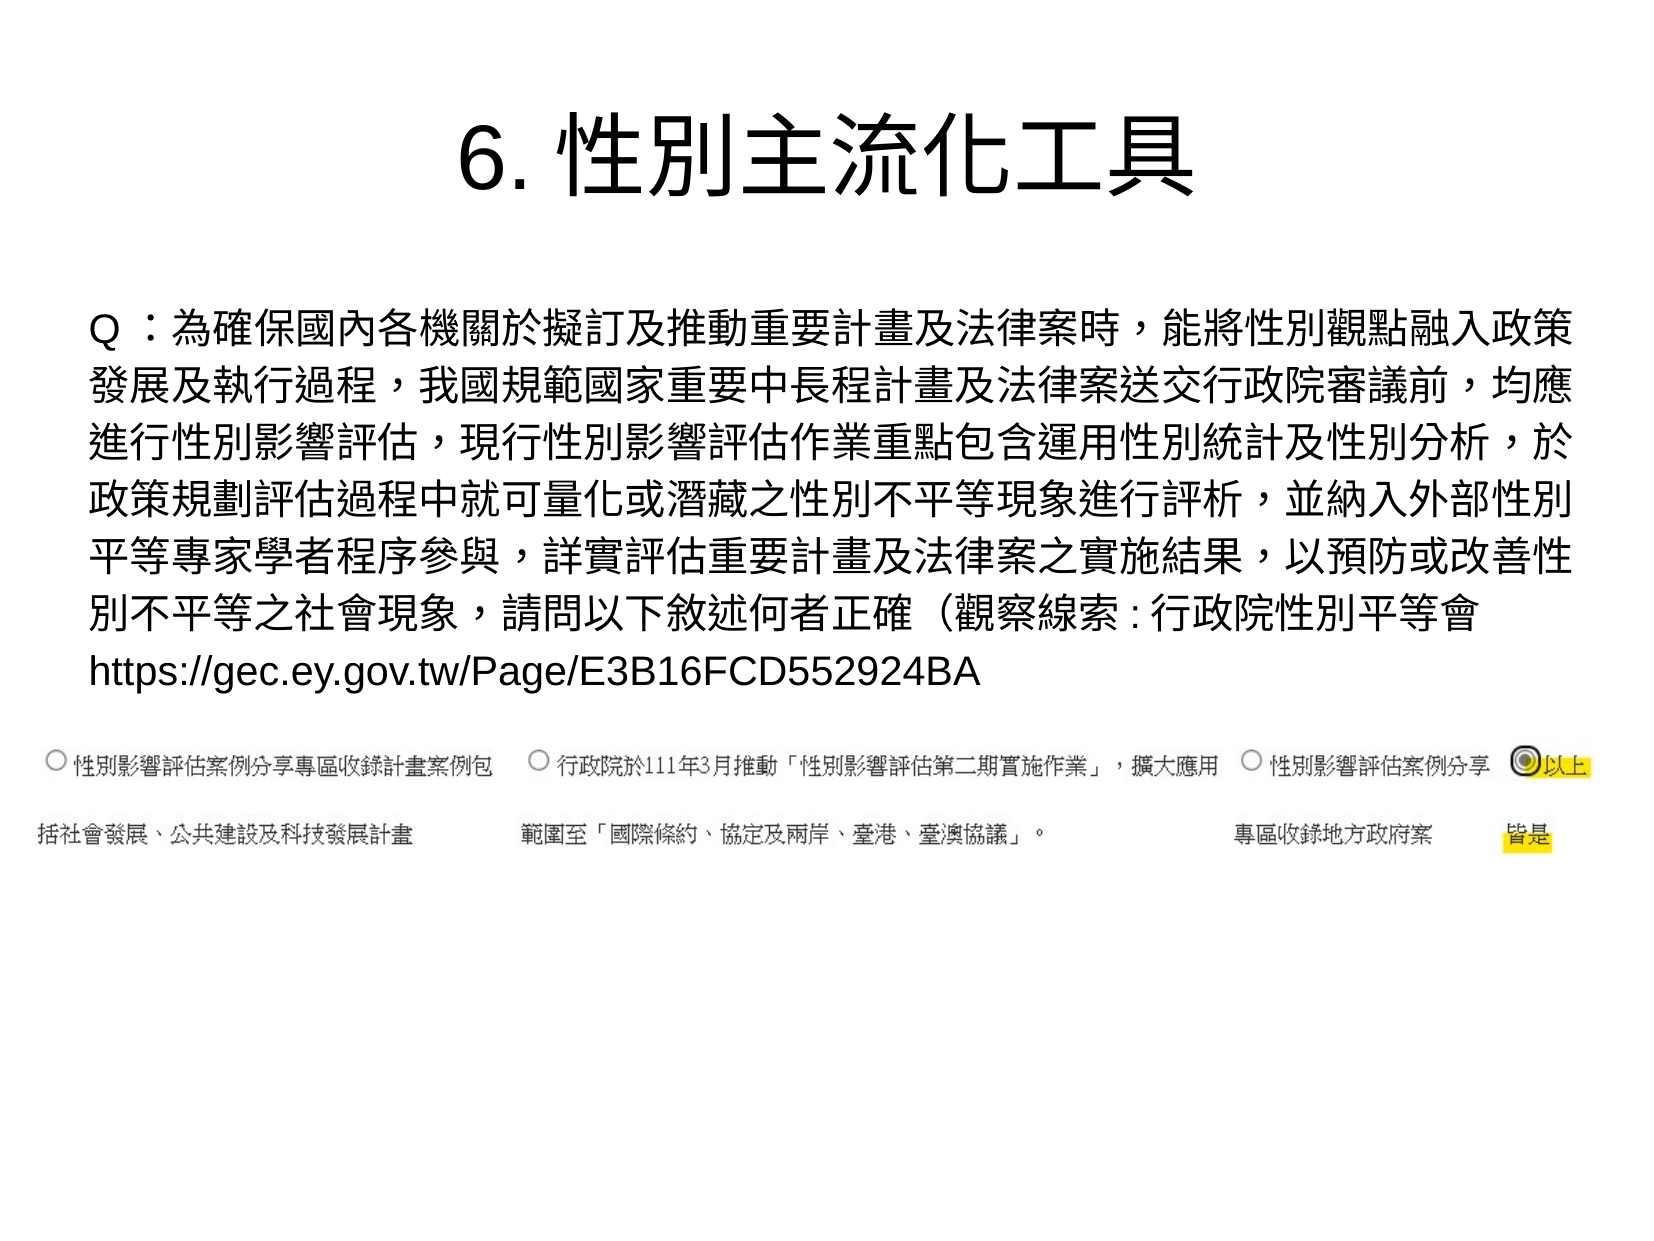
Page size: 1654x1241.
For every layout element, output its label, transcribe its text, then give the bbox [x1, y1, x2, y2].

list Q：為確保國內各機關於擬訂及推動重要計畫及法律案時，能將性別觀點融入政策發展及執行過程，我國規範國家重要中長程計畫及法律案送交行政院審議前，均應進行性別影響評估，現行性別影響評估作業重點包含運用性別統計及性別分析，於政策規劃評估過程中就可量化或潛藏之性別不平等現象進行評析，並納入外部性別平等專家學者程序參與，詳實評估重要計畫及法律案之實施結果，以預防或改善性別不平等之社會現象，請問以下敘述何者正確（觀察線索:行政院性別平等會https://gec.ey.gov.tw/Page/E3B16FCD552924BA [88, 295, 1577, 696]
picture [30, 736, 1595, 857]
title 6.性別主流化工具 [82, 49, 1571, 257]
